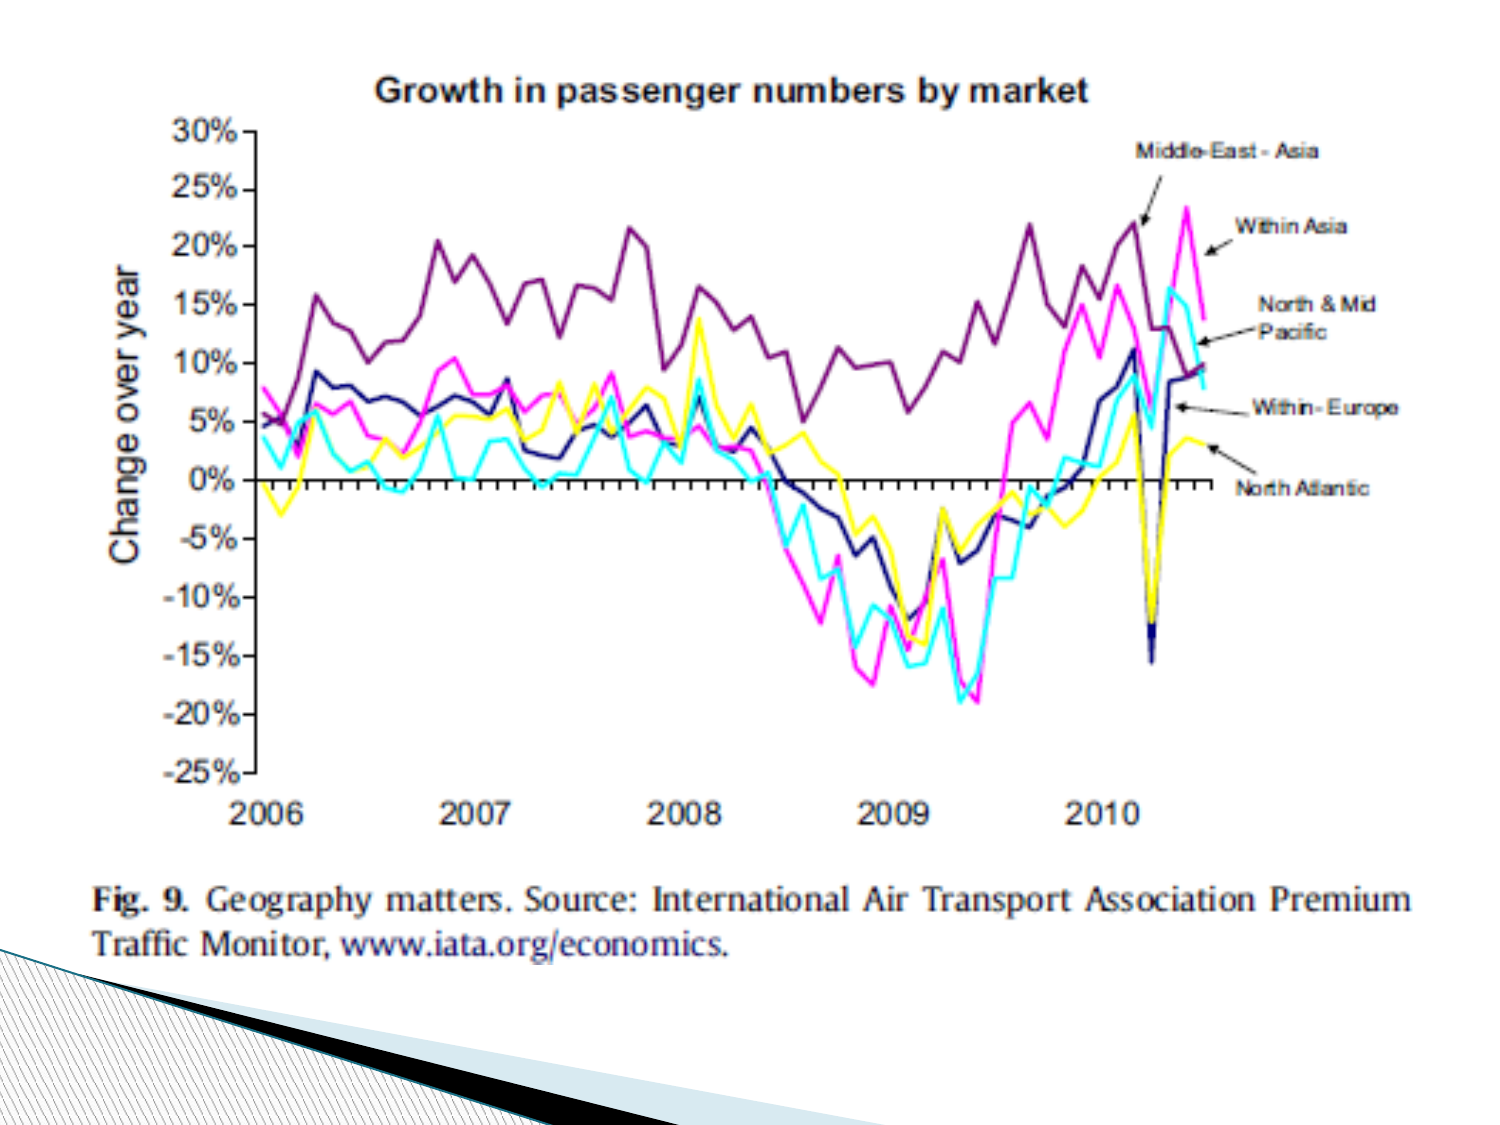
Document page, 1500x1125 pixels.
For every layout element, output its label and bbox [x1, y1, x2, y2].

picture [76, 42, 1447, 965]
picture [0, 952, 543, 1125]
